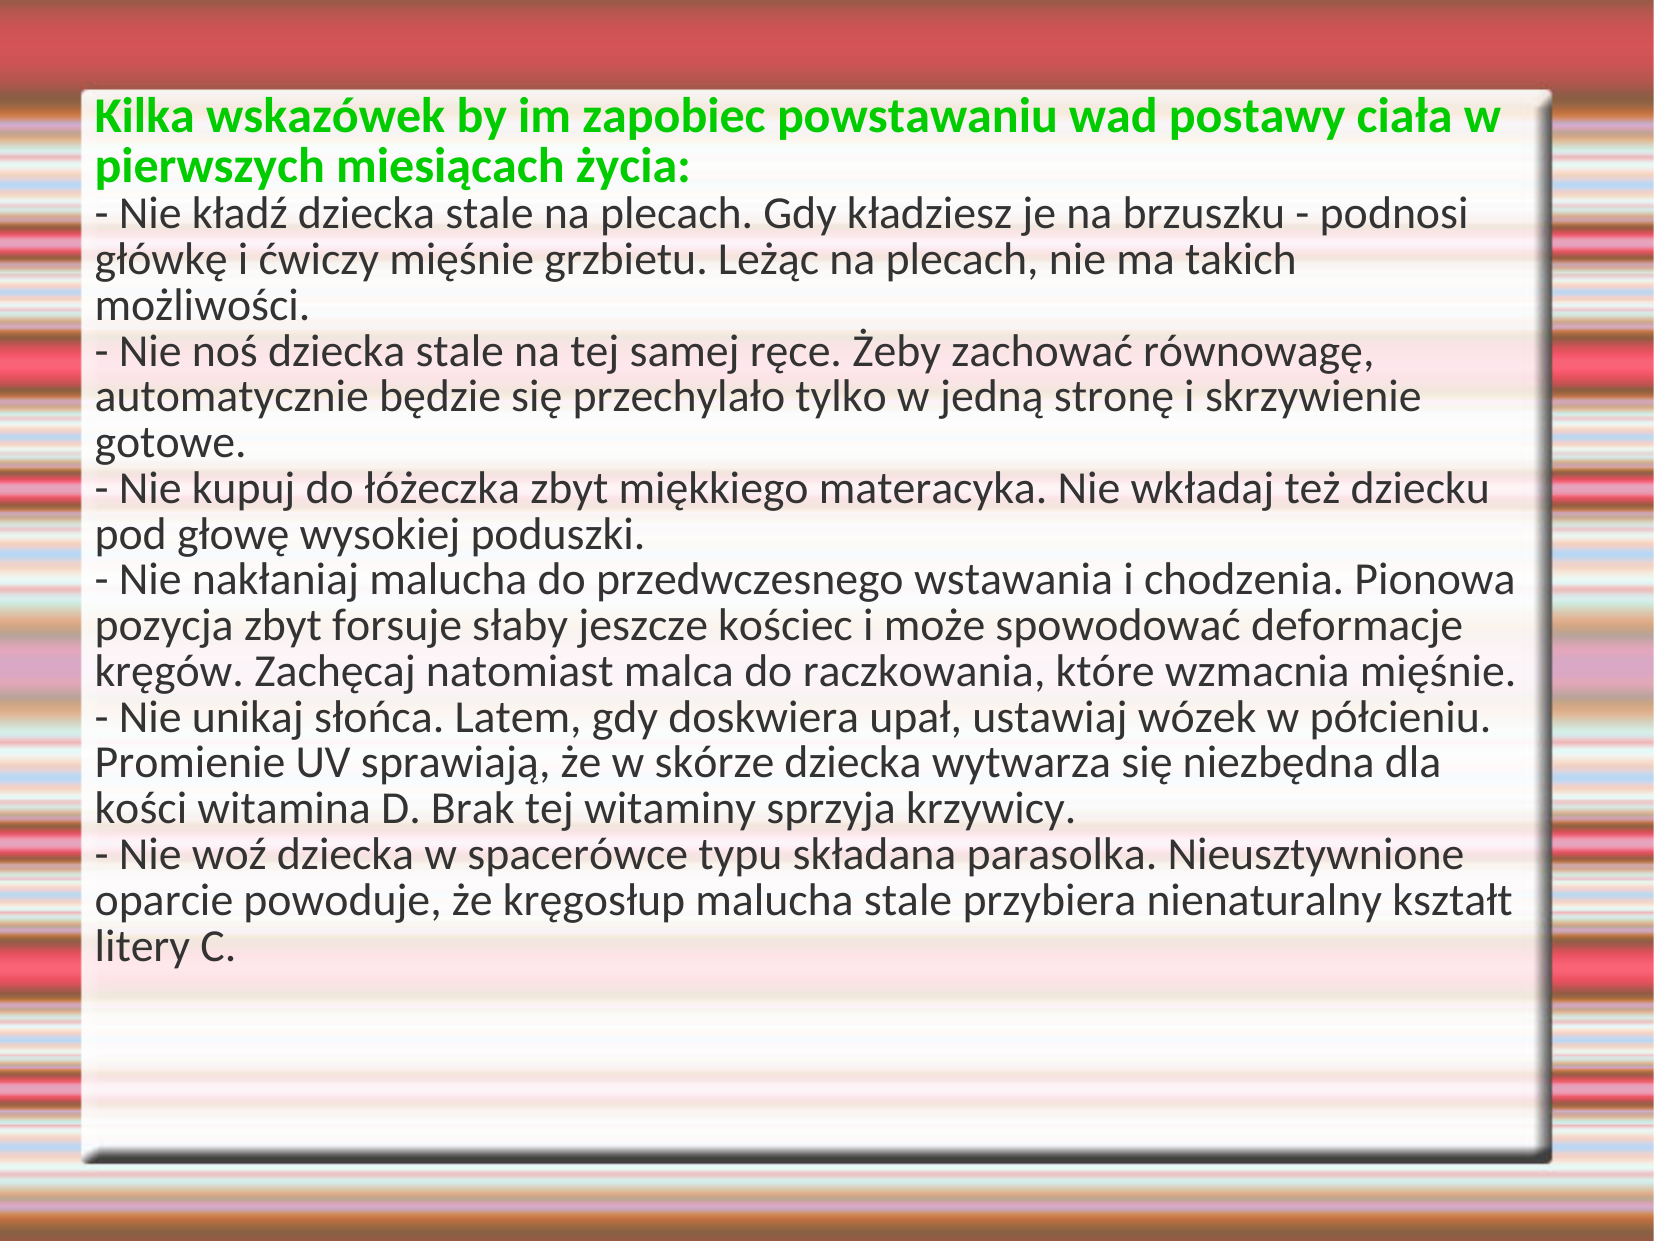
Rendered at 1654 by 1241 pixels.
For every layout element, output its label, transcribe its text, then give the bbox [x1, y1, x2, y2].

picture [0, 0, 1654, 1241]
list Kilka wskazówek by im zapobiec powstawaniu wad postawy ciała w pierwszych miesiącach życia: - Nie kładź dziecka stale na plecach. Gdy kładziesz je na brzuszku - podnosi główkę i ćwiczy mięśnie grzbietu. Leżąc na plecach, nie ma takich możliwości. - Nie noś dziecka stale na tej samej ręce. Żeby zachować równowagę, automatycznie będzie się przechylało tylko w jedną stronę i skrzywienie gotowe. - Nie kupuj do łóżeczka zbyt miękkiego materacyka. Nie wkładaj też dziecku pod głowę wysokiej poduszki. - Nie nakłaniaj malucha do przedwczesnego wstawania i chodzenia. Pionowa pozycja zbyt forsuje słaby jeszcze kościec i może spowodować deformacje kręgów. Zachęcaj natomiast malca do raczkowania, które wzmacnia mięśnie. - Nie unikaj słońca. Latem, gdy doskwiera upał, ustawiaj wózek w półcieniu. Promienie UV sprawiają, że w skórze dziecka wytwarza się niezbędna dla kości witamina D. Brak tej witaminy sprzyja krzywicy. - Nie woź dziecka w spacerówce typu składana parasolka. Nieusztywnione oparcie powoduje, że kręgosłup malucha stale przybiera nienaturalny kształt litery C. [94, 94, 1524, 1194]
